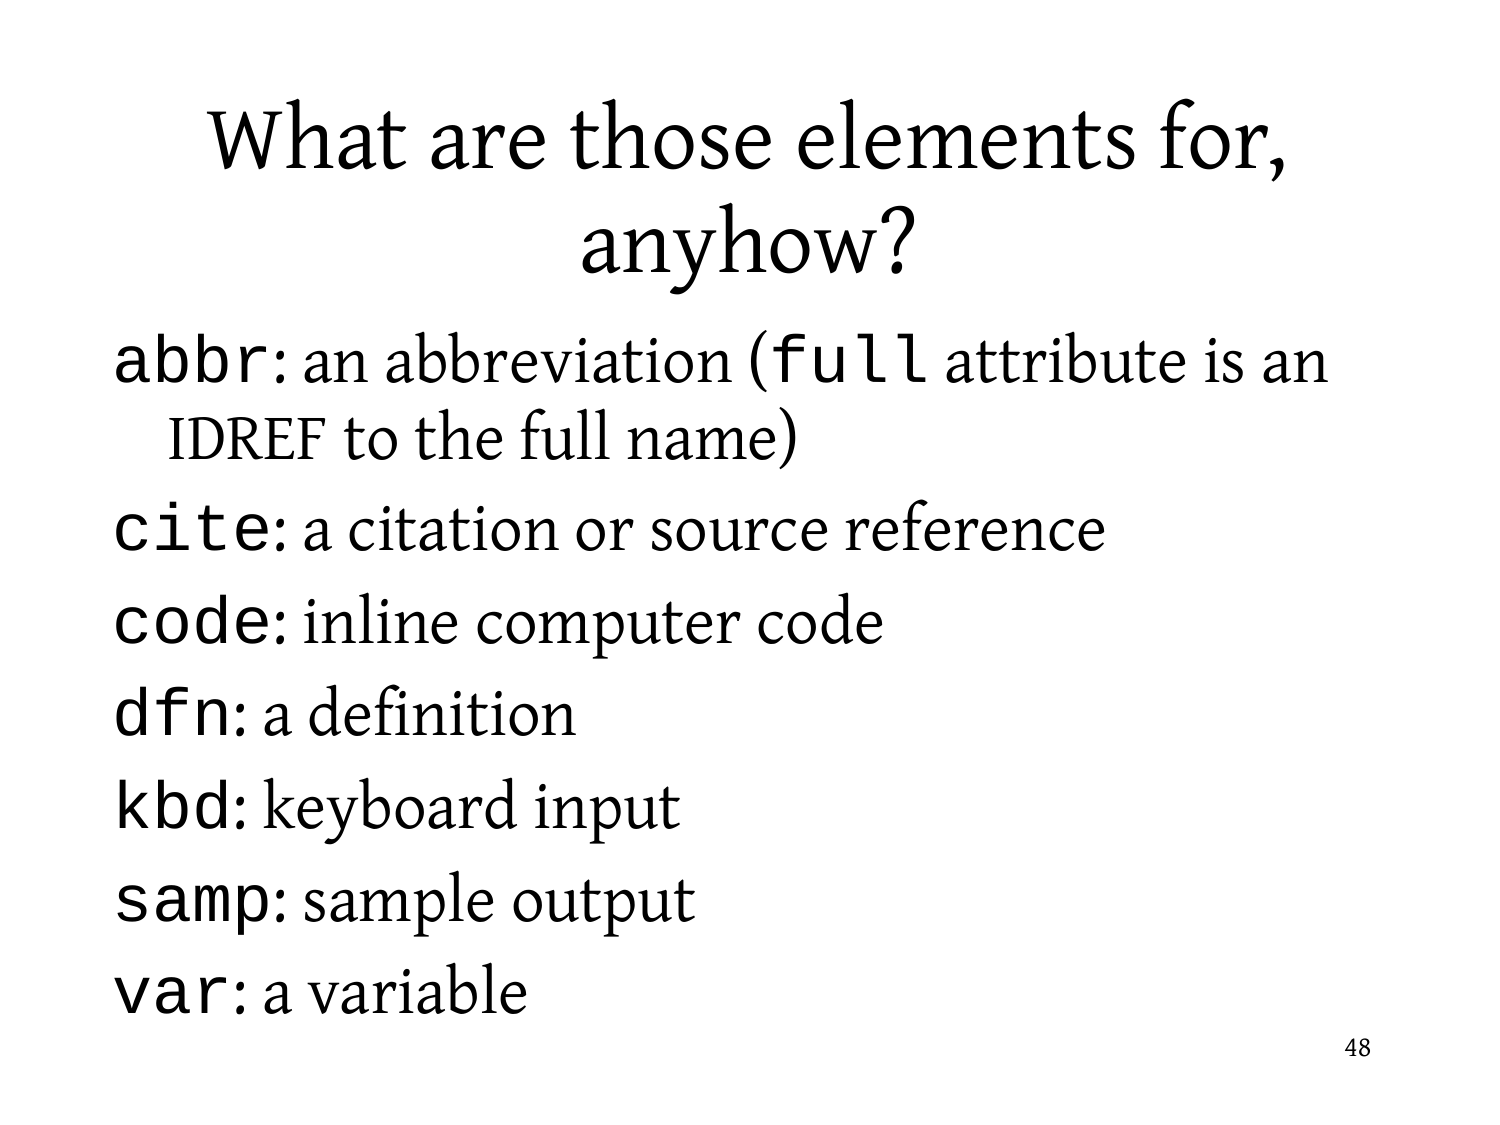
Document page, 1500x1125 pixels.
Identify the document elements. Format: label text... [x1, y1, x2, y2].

list abbr: an abbreviation (full attribute is an IDREF to the full name) cite: a citation or source reference code: inline computer code dfn: a definition kbd: keyboard input samp: sample output var: a variable [112, 324, 1387, 1044]
title What are those elements for, anyhow? [112, 24, 1387, 324]
